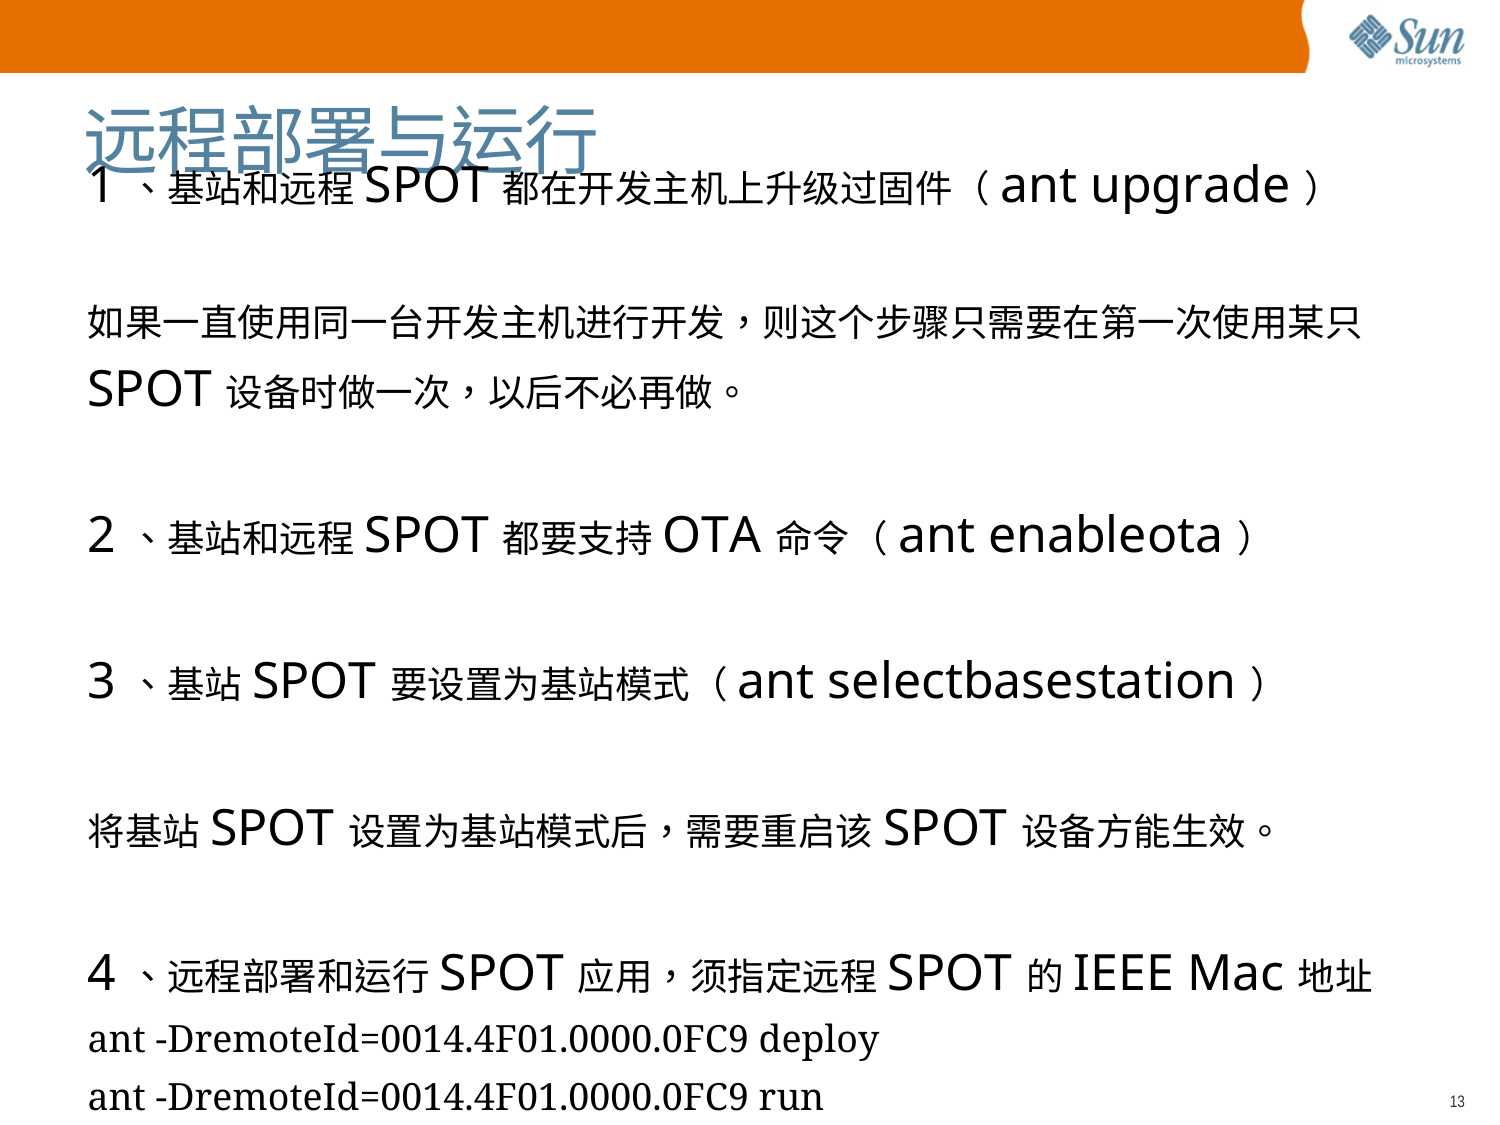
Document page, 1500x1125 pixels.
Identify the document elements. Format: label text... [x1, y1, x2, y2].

picture [0, 0, 1500, 73]
title 远程部署与运行 [83, 94, 1446, 199]
text_box 1、基站和远程SPOT都在开发主机上升级过固件（ant upgrade） 如果一直使用同一台开发主机进行开发，则这个步骤只需要在第一次使用某只 SPOT设备时做一次，以后不必再做。 2、基站和远程SPOT都要支持OTA命令（ant enableota） 3、基站SPOT要设置为基站模式（ant selectbasestation） 将基站SPOT设置为基站模式后，需要重启该SPOT设备方能生效。 4、远程部署和运行SPOT应用，须指定远程SPOT的IEEE Mac地址 ant -DremoteId=0014.4F01.0000.0FC9 deploy ant -DremoteId=0014.4F01.0000.0FC9 run [87, 156, 1363, 1052]
